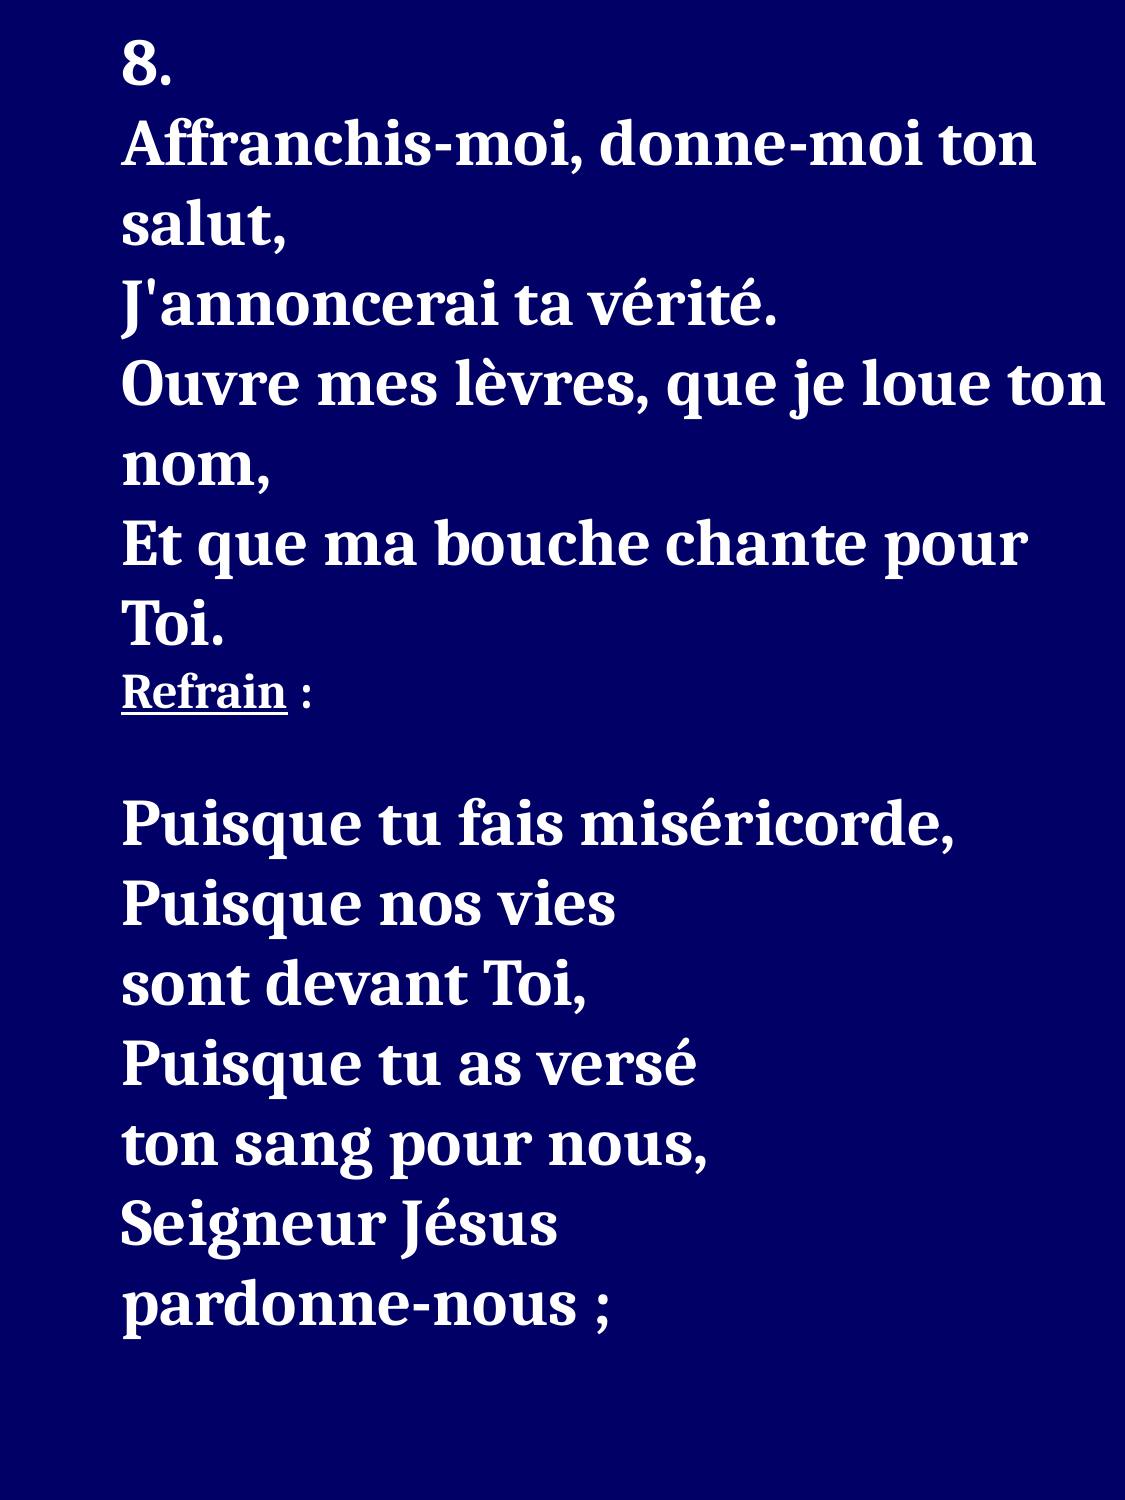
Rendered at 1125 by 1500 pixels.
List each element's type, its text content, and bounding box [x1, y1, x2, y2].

text_box 8. Affranchis-moi, donne-moi ton salut, J'annoncerai ta vérité. Ouvre mes lèvres, que je loue ton nom, Et que ma bouche chante pour Toi. Refrain : Puisque tu fais miséricorde, Puisque nos vies sont devant Toi, Puisque tu as versé ton sang pour nous, Seigneur Jésus pardonne-nous ; [106, 11, 1125, 1193]
